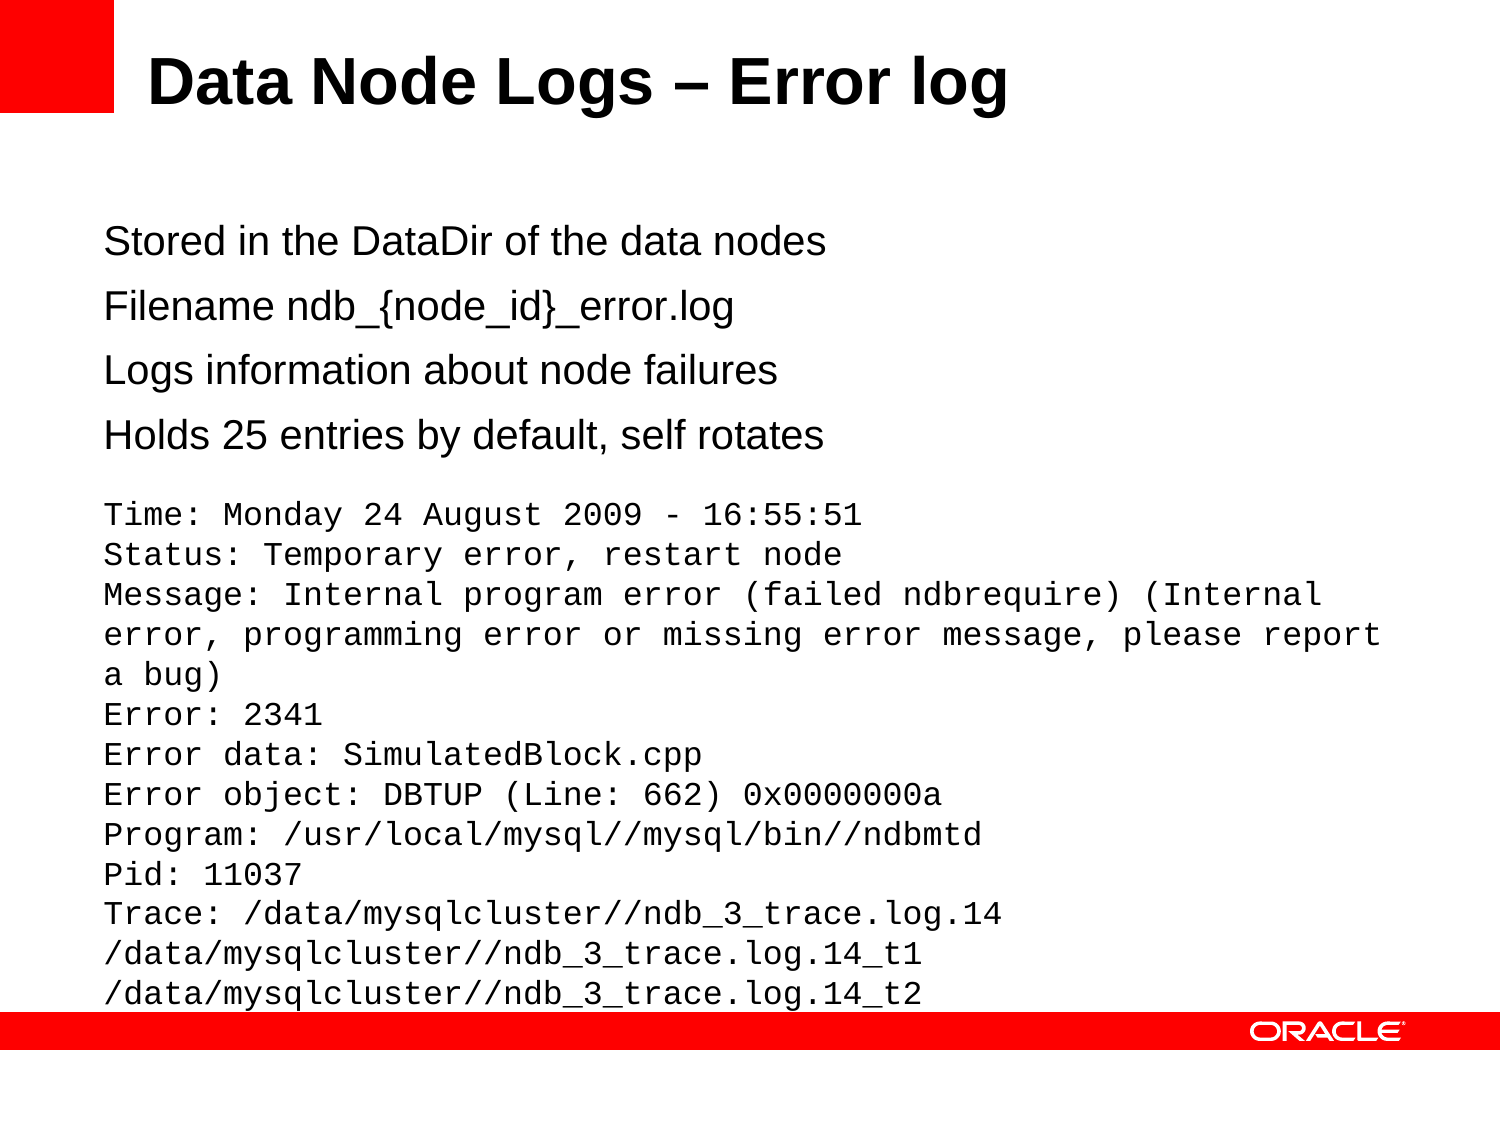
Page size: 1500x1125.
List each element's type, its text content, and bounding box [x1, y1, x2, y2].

picture [0, 0, 114, 113]
text_box Stored in the DataDir of the data nodes Filename ndb_{node_id}_error.log Logs information about node failures Holds 25 entries by default, self rotates [88, 206, 1388, 466]
text_box Time: Monday 24 August 2009 - 16:55:51 Status: Temporary error, restart node Message: Internal program error (failed ndbrequire) (Internal error, programming error or missing error message, please report a bug) Error: 2341 Error data: SimulatedBlock.cpp Error object: DBTUP (Line: 662) 0x0000000a Program: /usr/local/mysql//mysql/bin//ndbmtd Pid: 11037 Trace: /data/mysqlcluster//ndb_3_trace.log.14 /data/mysqlcluster//ndb_3_trace.log.14_t1 /data/mysqlcluster//ndb_3_trace.log.14_t2 [88, 485, 1418, 1019]
picture [0, 1012, 1500, 1050]
title Data Node Logs – Error log [147, 8, 1392, 119]
